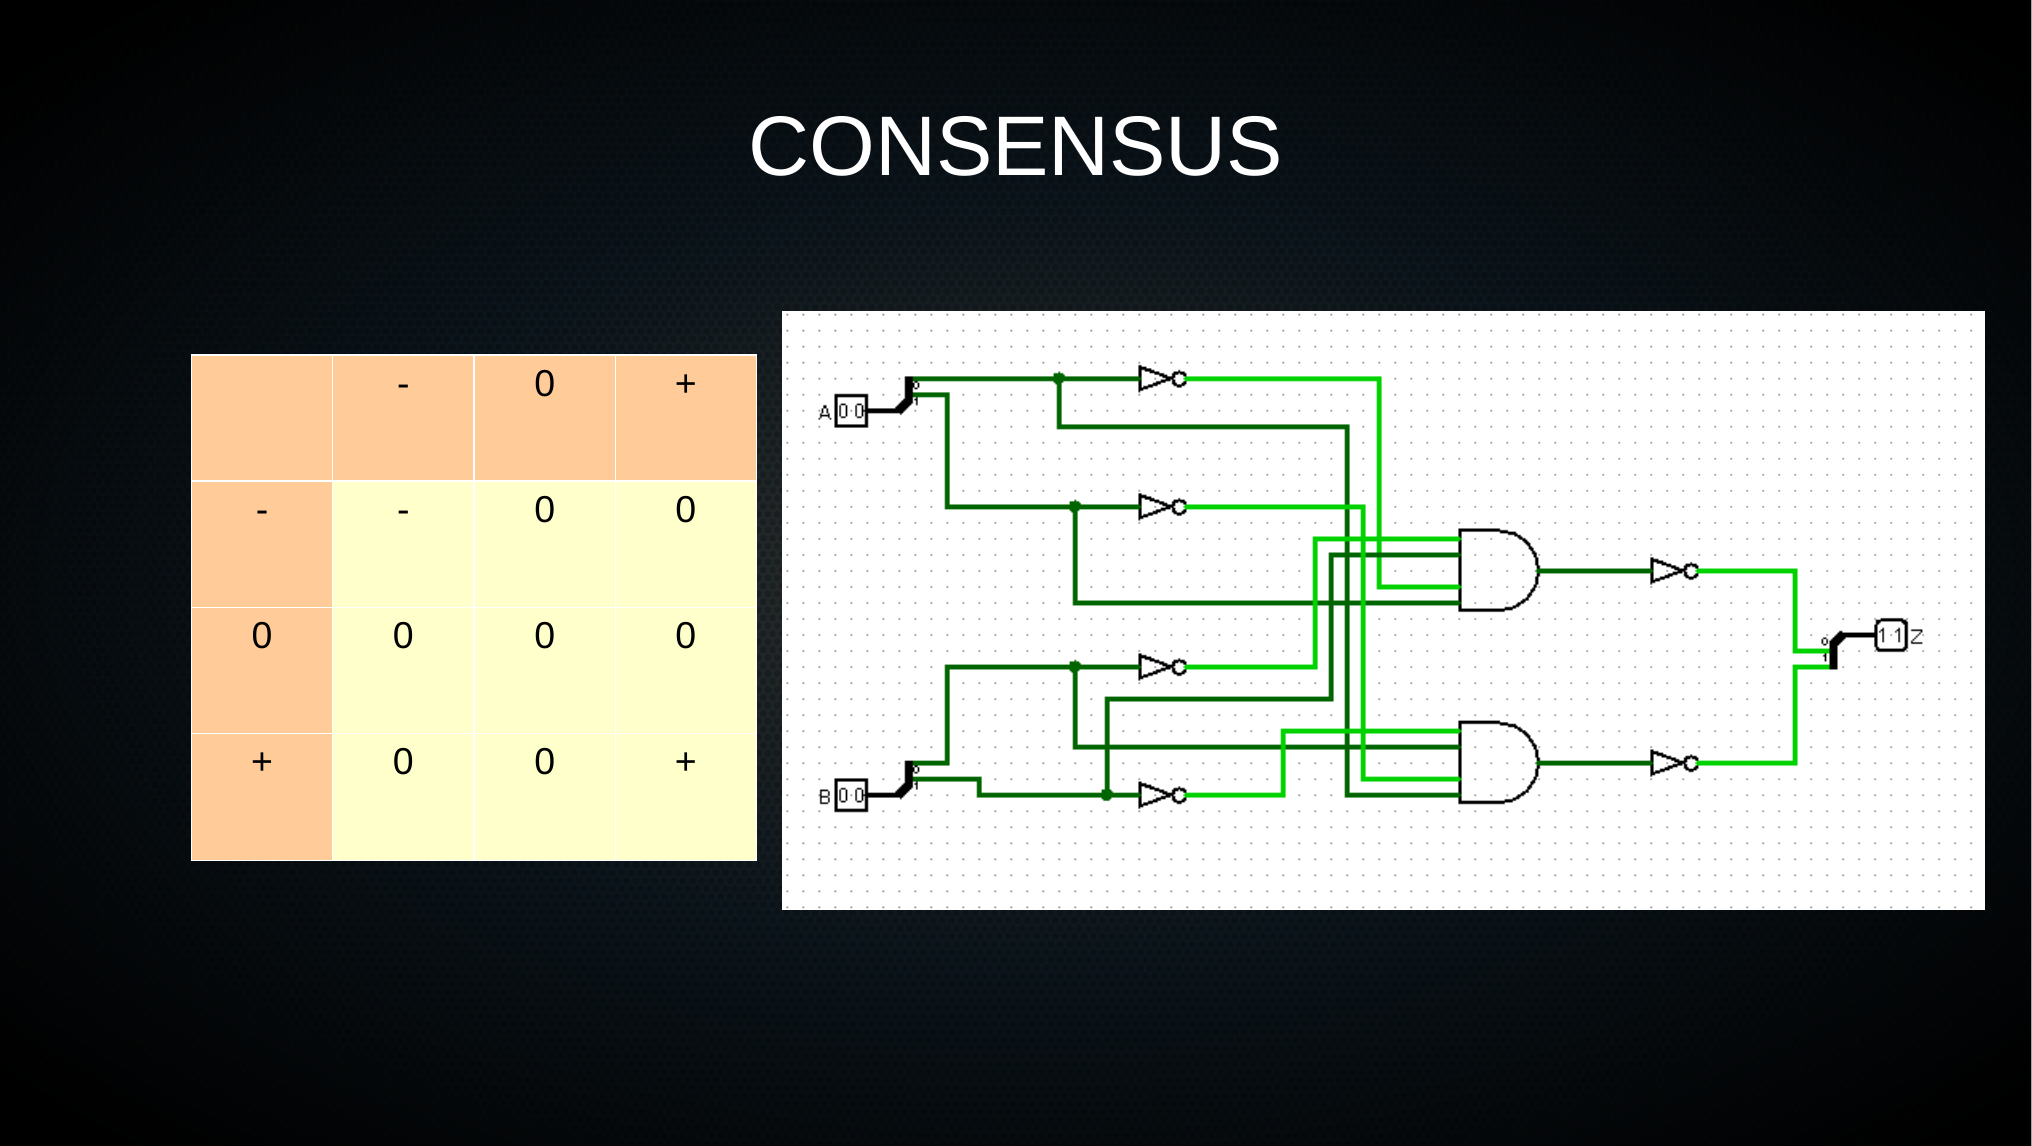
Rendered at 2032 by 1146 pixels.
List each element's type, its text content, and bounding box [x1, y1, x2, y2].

table_cell + [616, 734, 756, 860]
table_cell 0 [616, 608, 756, 733]
table_header [192, 356, 332, 480]
text_box CONSENSUS [101, 45, 1930, 237]
table_cell 0 [616, 482, 756, 607]
table_cell 0 [475, 734, 615, 860]
table_cell 0 [192, 608, 332, 733]
table_cell - [333, 482, 473, 607]
table_cell 0 [333, 608, 473, 733]
table_header + [616, 356, 756, 480]
table_cell - [192, 482, 332, 607]
table_cell 0 [475, 482, 615, 607]
table_cell 0 [333, 734, 473, 860]
table_cell 0 [475, 608, 615, 733]
table_cell + [192, 734, 332, 860]
table_header - [333, 356, 473, 480]
picture [0, 0, 2032, 1146]
table_header 0 [475, 356, 615, 480]
